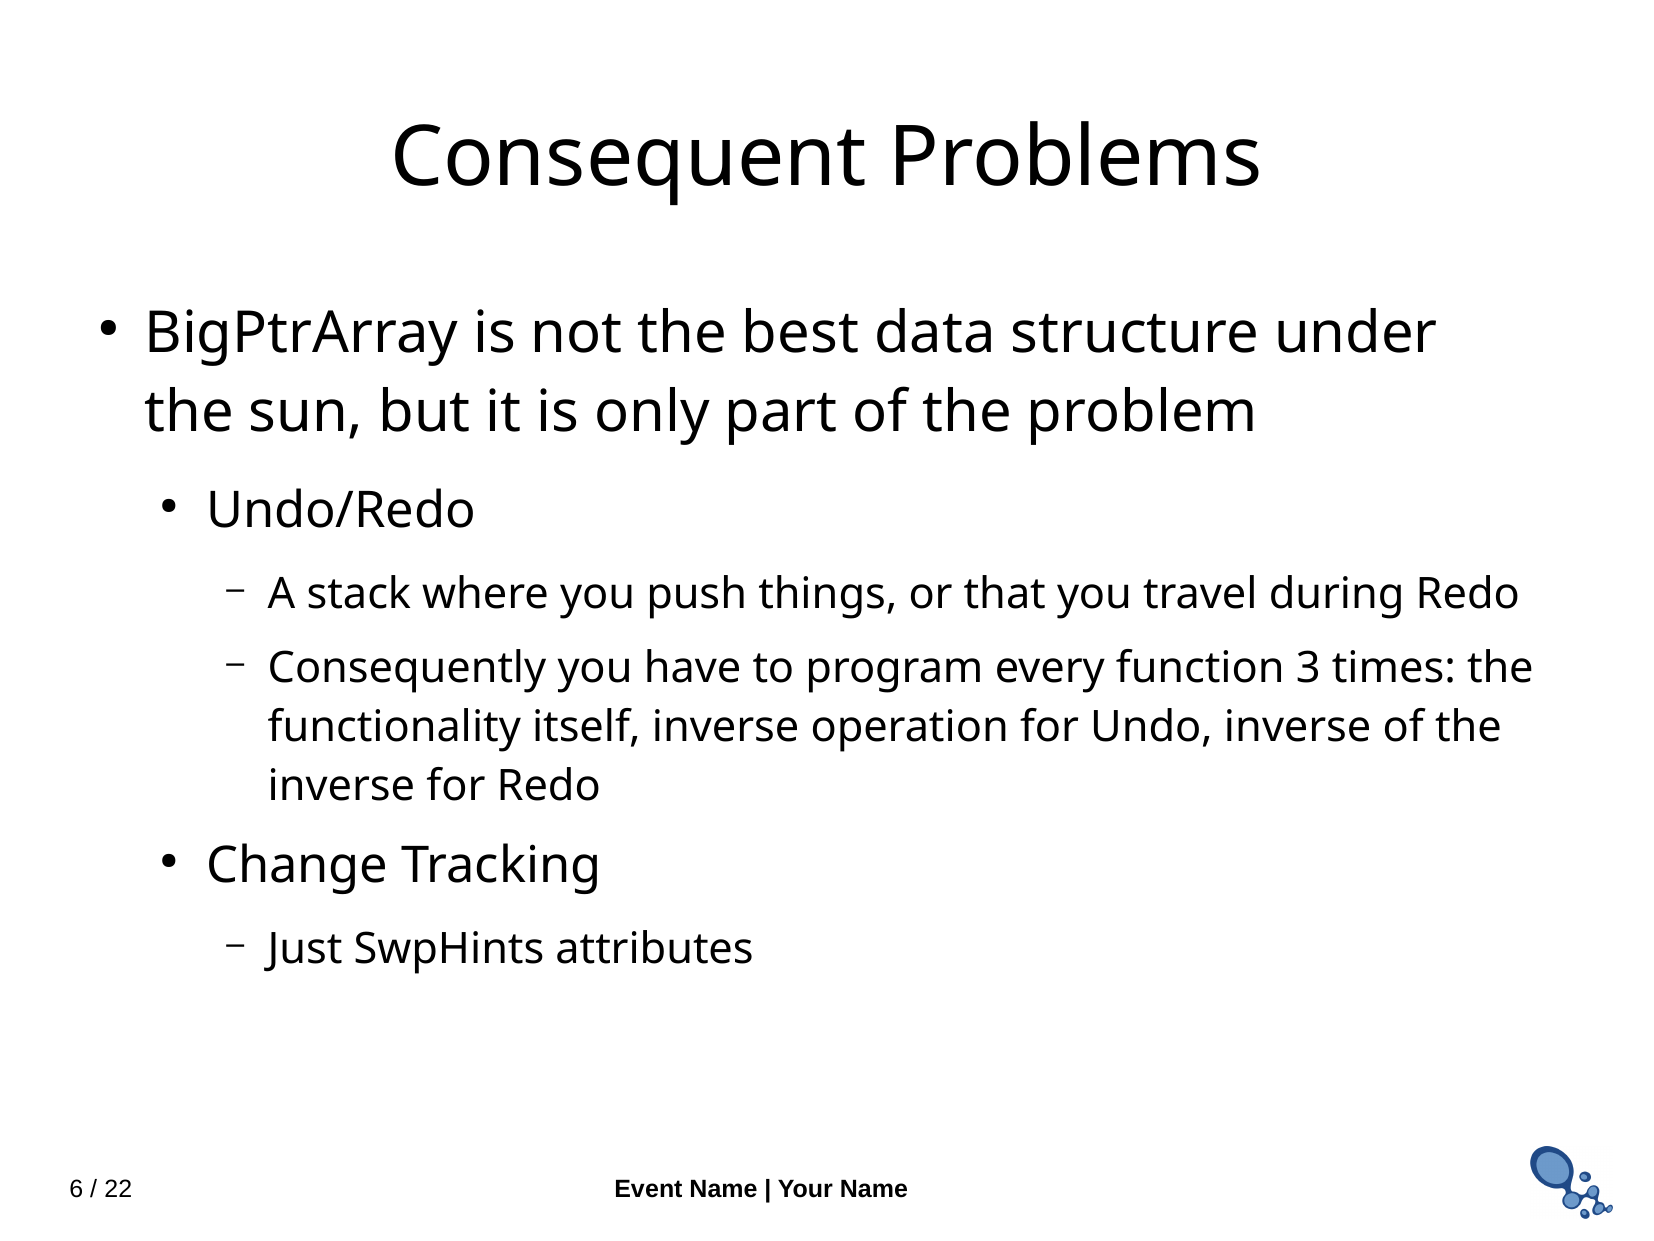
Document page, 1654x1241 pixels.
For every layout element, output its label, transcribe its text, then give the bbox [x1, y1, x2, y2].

title Consequent Problems [82, 49, 1571, 257]
picture [1530, 1146, 1613, 1219]
list BigPtrArray is not the best data structure under the sun, but it is only part of the problem Undo/Redo A stack where you push things, or that you travel during Redo Consequently you have to program every function 3 times: the functionality itself, inverse operation for Undo, inverse of the inverse for Redo Change Tracking Just SwpHints attributes [82, 290, 1538, 1010]
